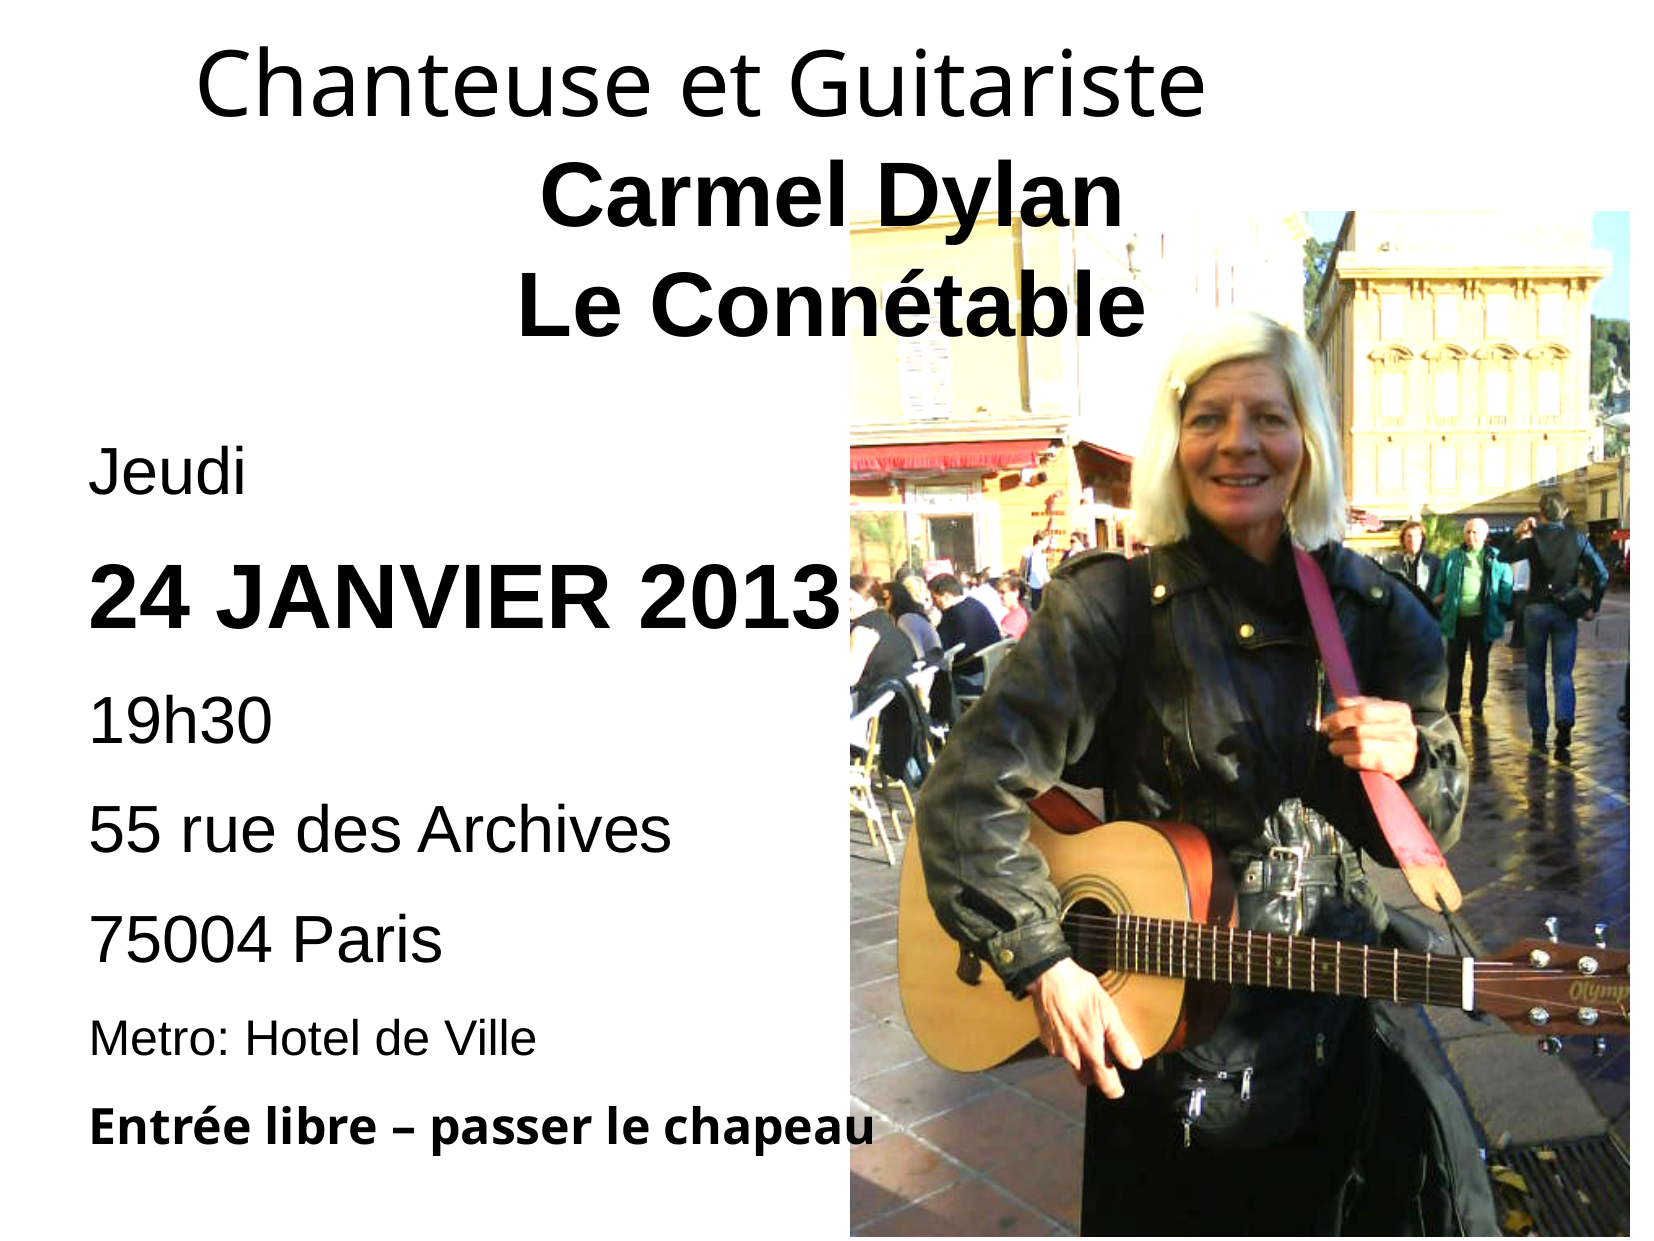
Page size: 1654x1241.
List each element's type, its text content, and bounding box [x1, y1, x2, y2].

subtitle Jeudi 24 JANVIER 2013 19h30 55 rue des Archives 75004 Paris Metro: Hotel de Ville Entrée libre – passer le chapeau [88, 318, 1577, 1123]
title Chanteuse et Guitariste Carmel Dylan Le Connétable [88, 24, 1577, 318]
picture [850, 211, 1630, 1237]
picture [854, 1123, 865, 1139]
